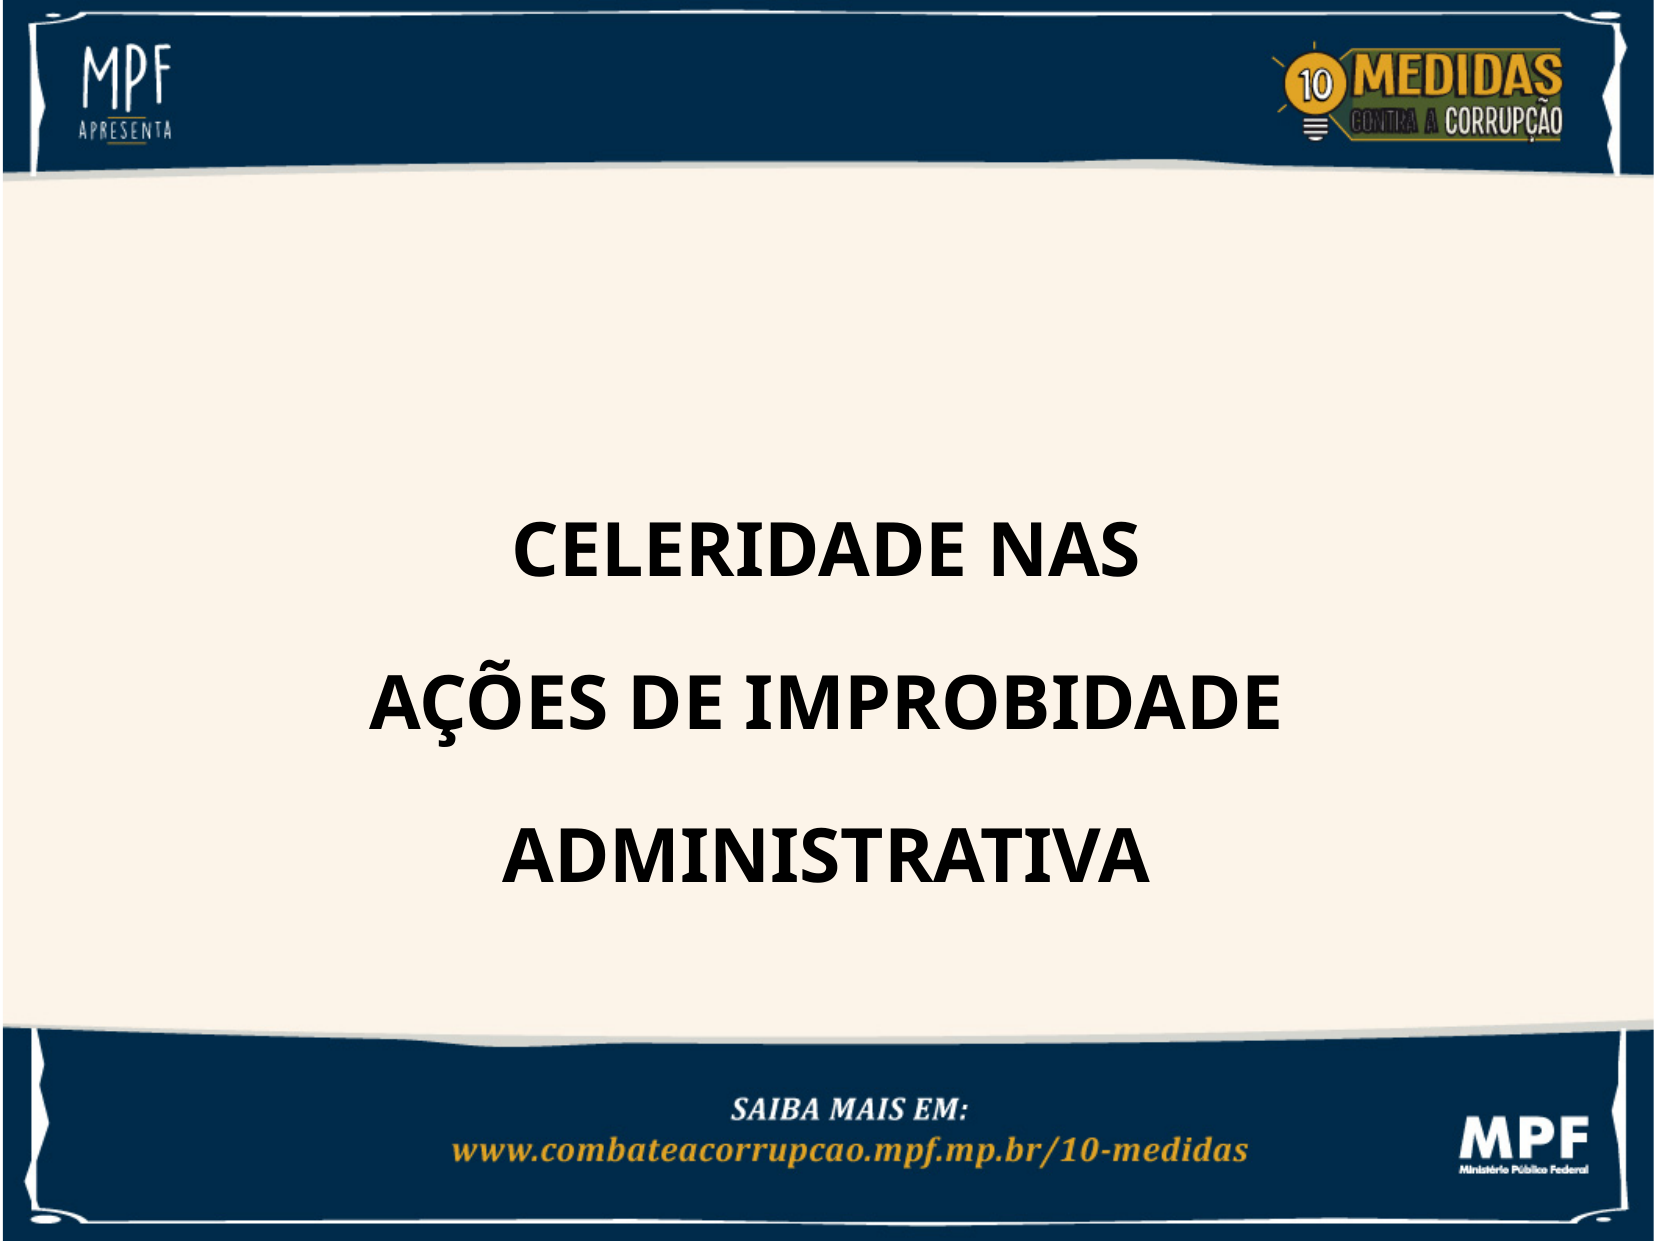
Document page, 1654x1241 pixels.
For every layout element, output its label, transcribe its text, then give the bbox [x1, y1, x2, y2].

picture [2, 0, 1654, 1241]
text_box CELERIDADE NAS AÇÕES DE IMPROBIDADE ADMINISTRATIVA [44, 437, 1610, 804]
